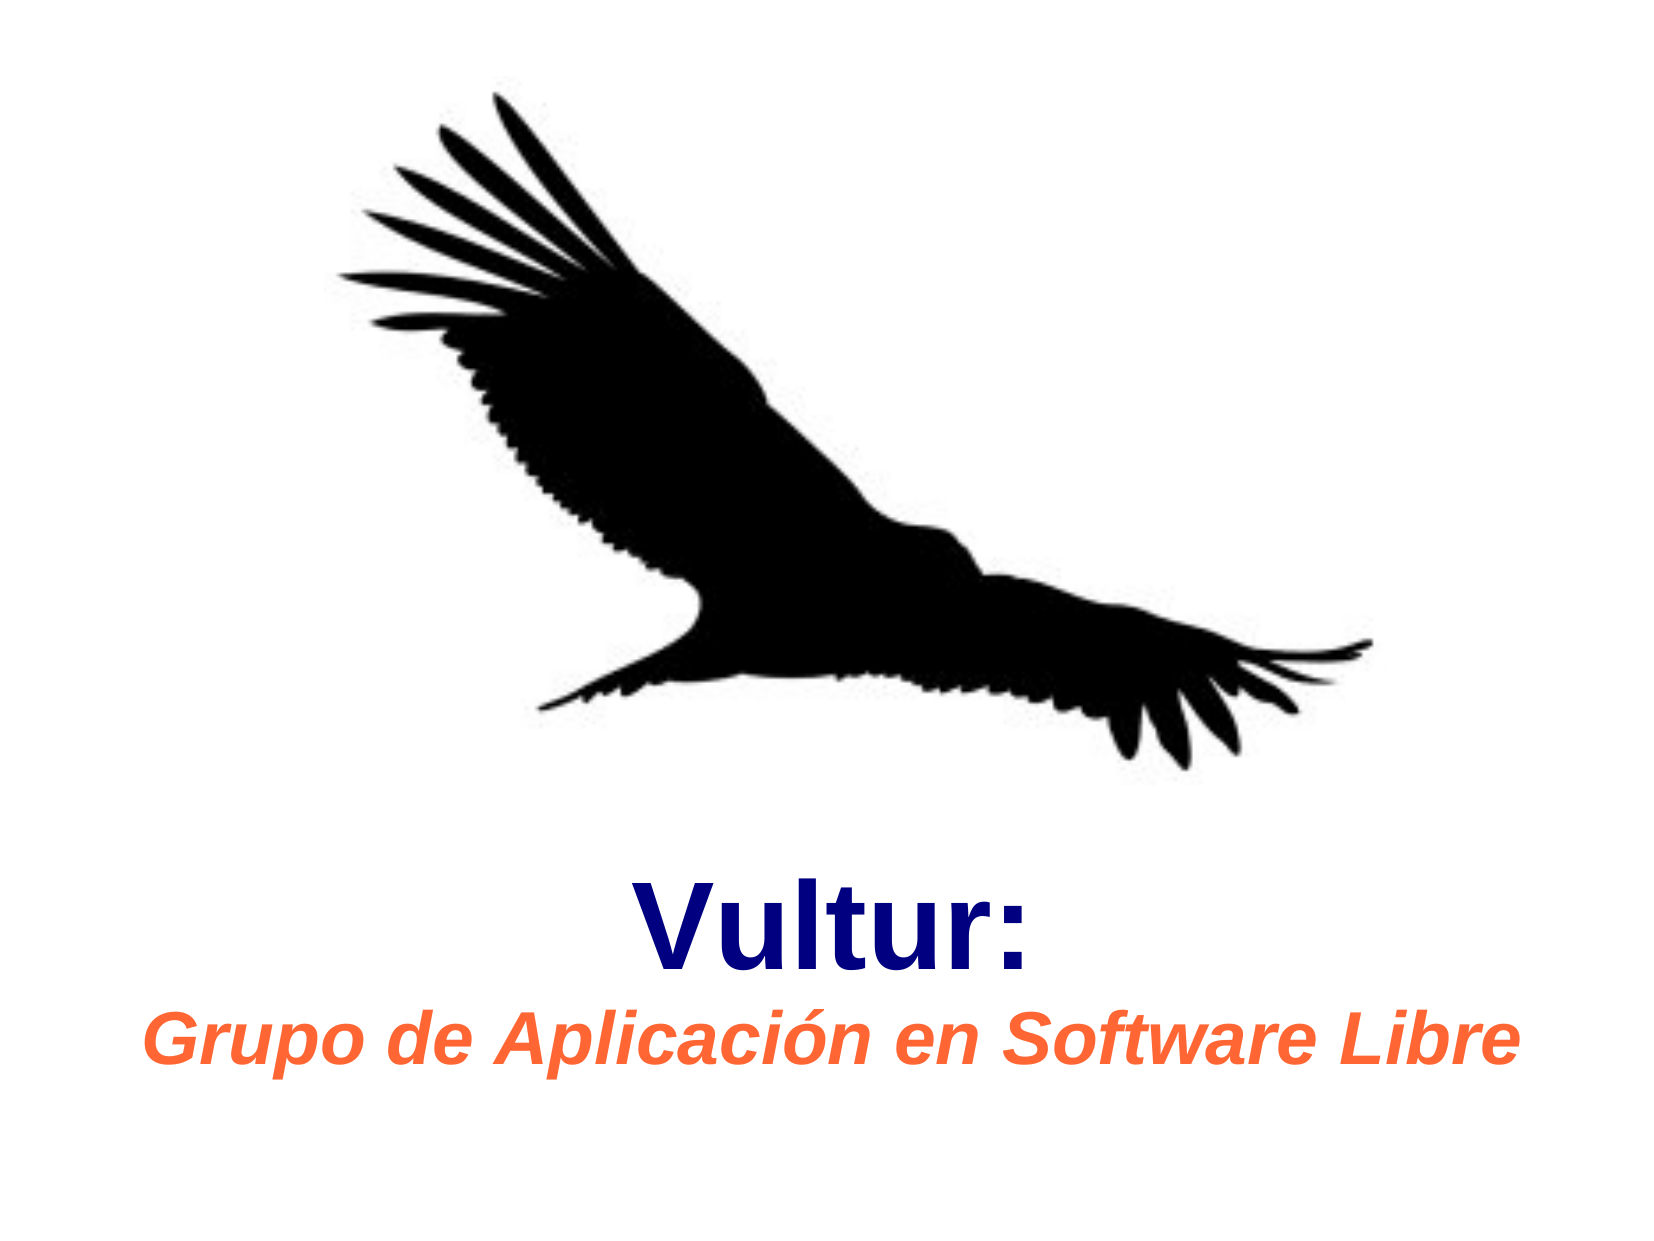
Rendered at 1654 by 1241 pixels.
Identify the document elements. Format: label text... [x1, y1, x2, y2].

title Vultur: Grupo de Aplicación en Software Libre [88, 856, 1577, 1081]
picture [324, 76, 1388, 800]
